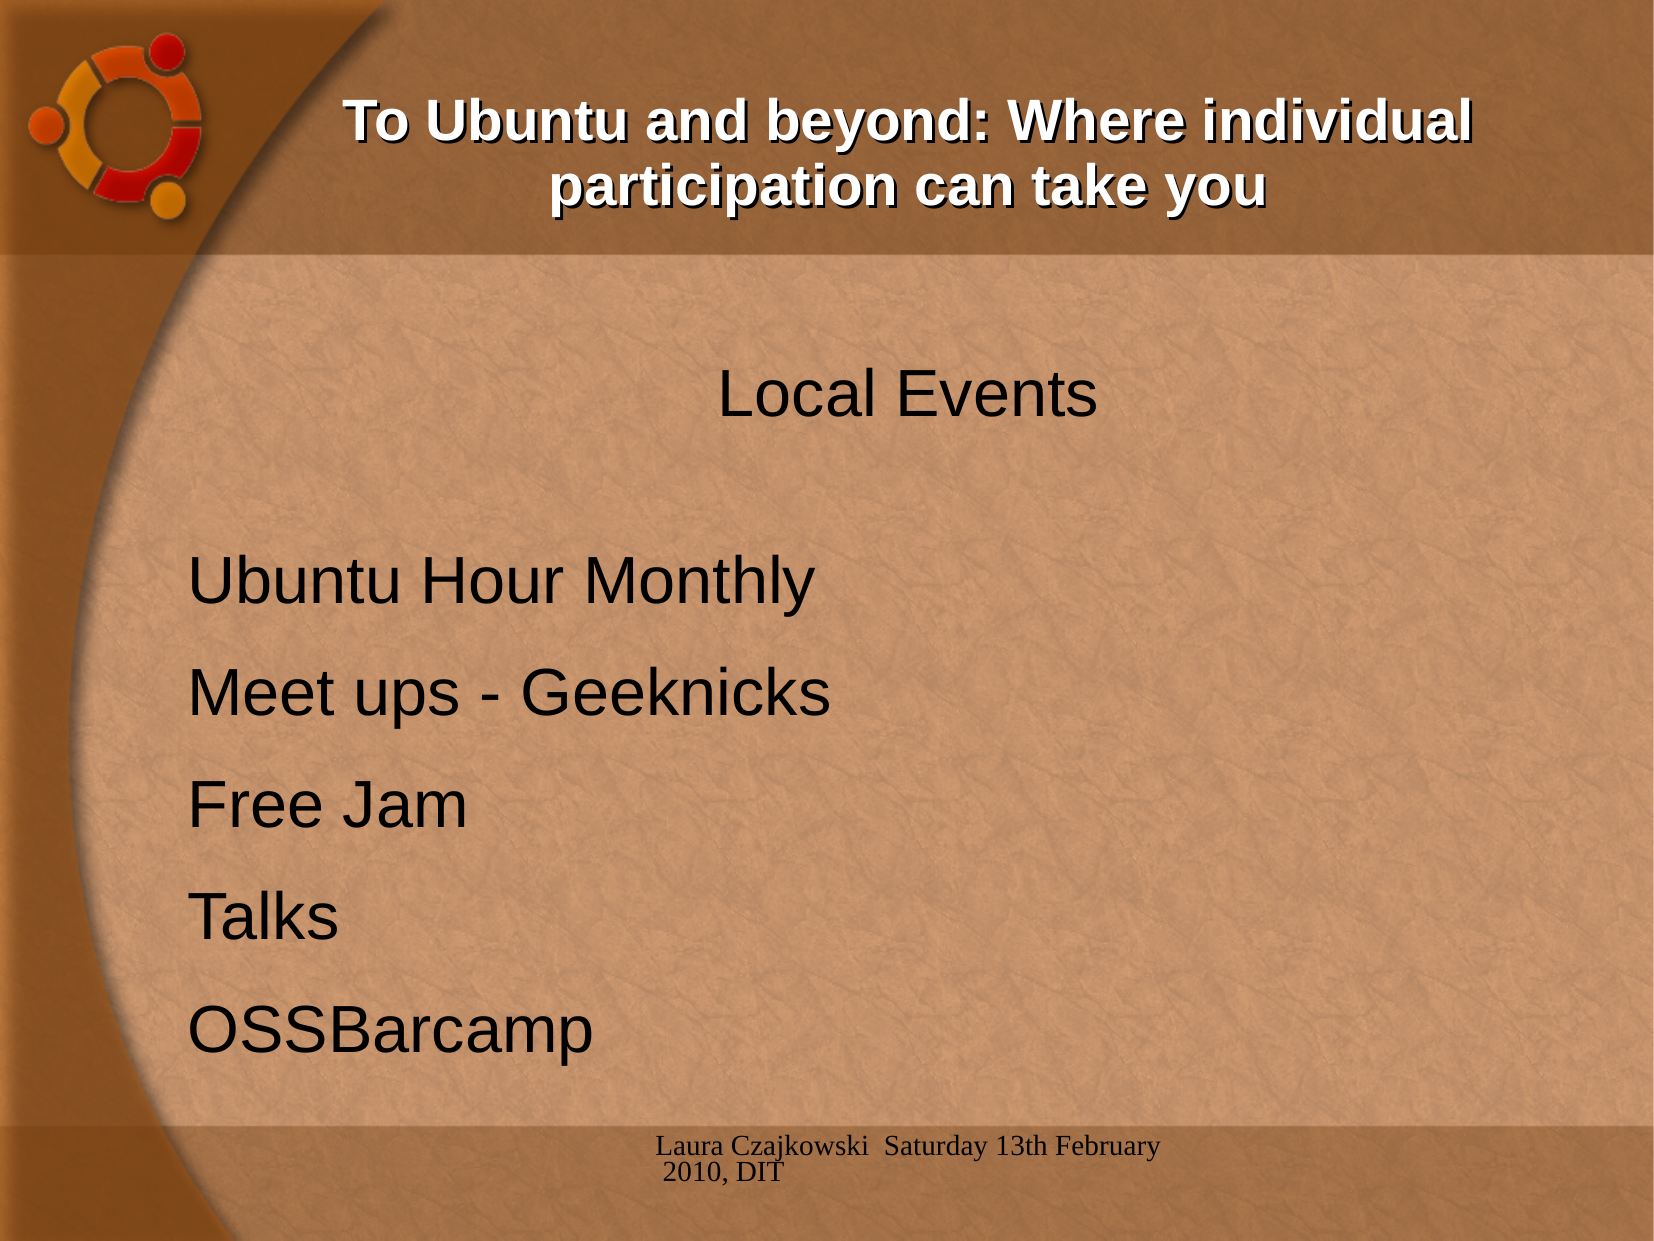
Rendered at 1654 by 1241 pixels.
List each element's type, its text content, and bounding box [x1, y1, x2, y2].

picture [0, 0, 1654, 1241]
subtitle Local Events Ubuntu Hour Monthly Meet ups - Geeknicks Free Jam Talks OSSBarcamp [187, 309, 1630, 1114]
title To Ubuntu and beyond: Where individual participation can take you [187, 56, 1630, 250]
